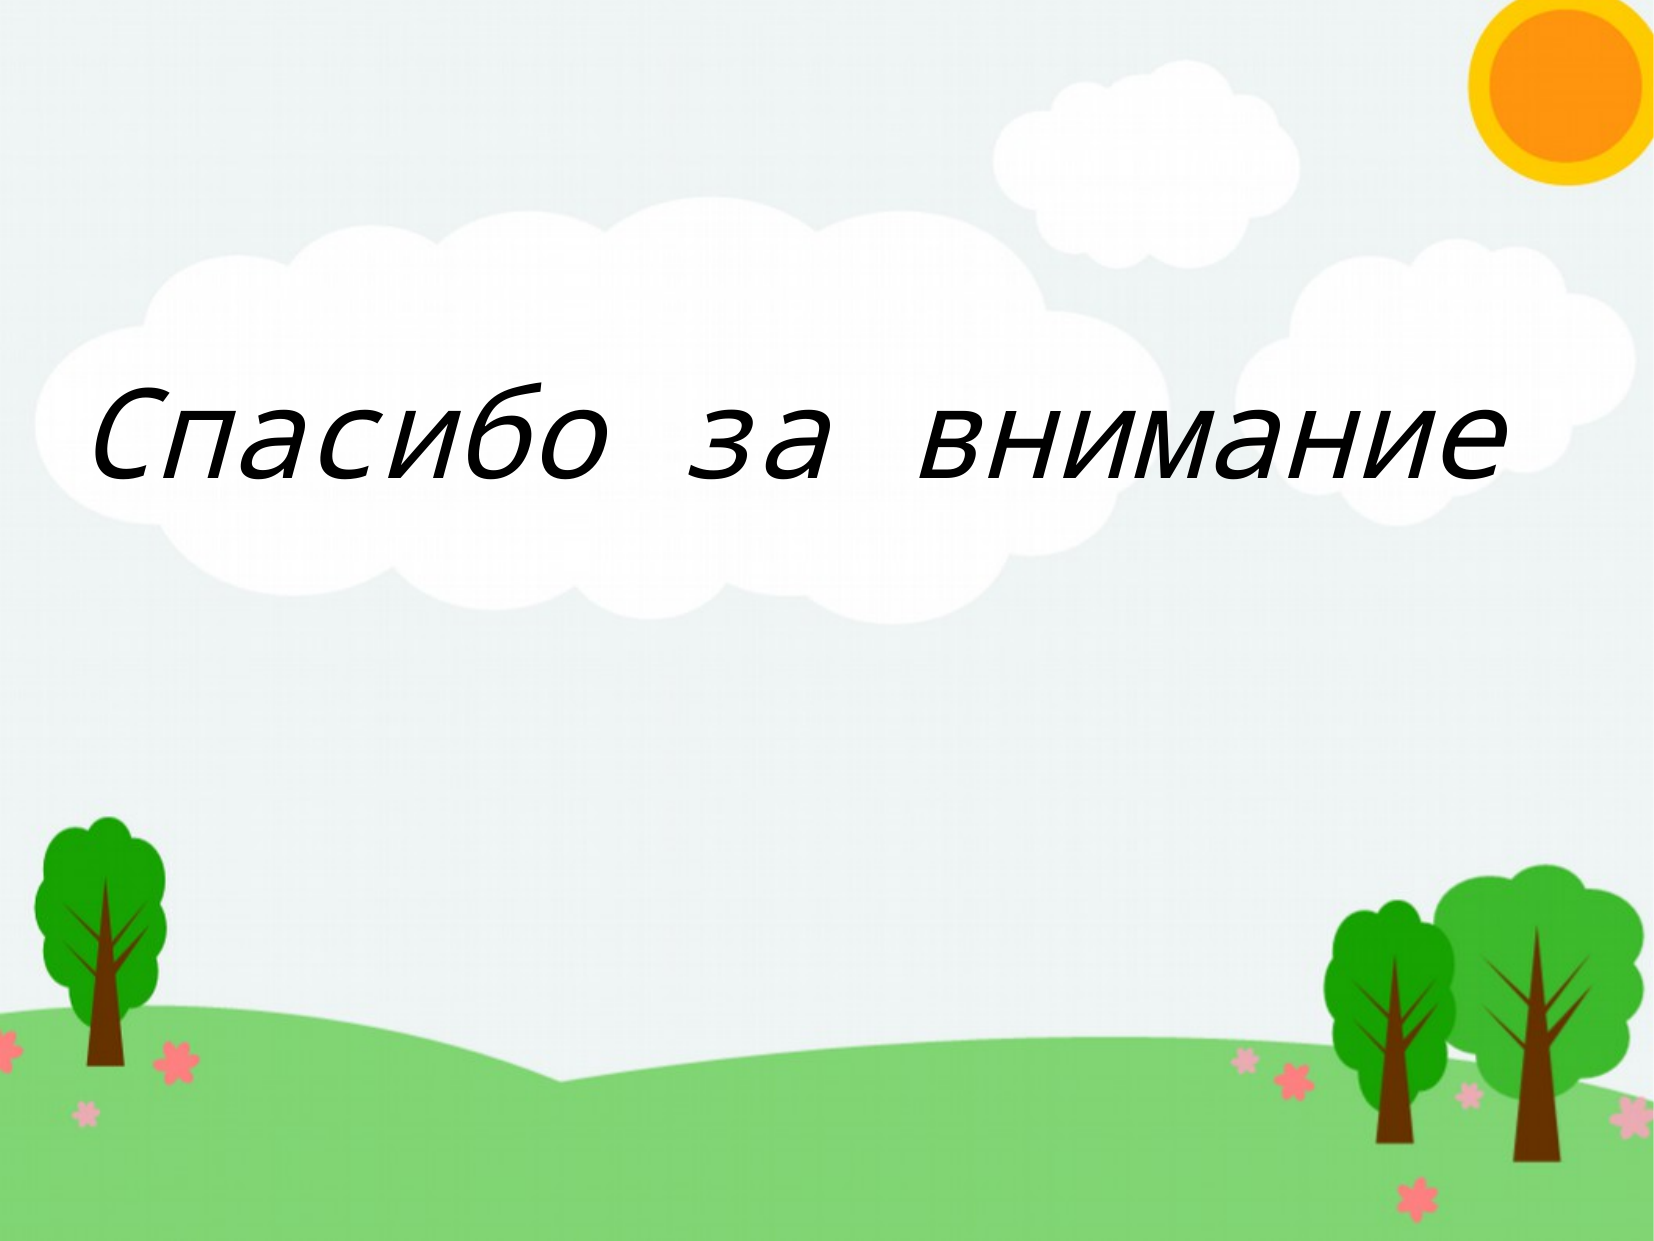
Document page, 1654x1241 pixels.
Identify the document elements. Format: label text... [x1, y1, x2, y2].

picture [0, 0, 1654, 1241]
title Спасибо за внимание [59, 283, 1524, 577]
